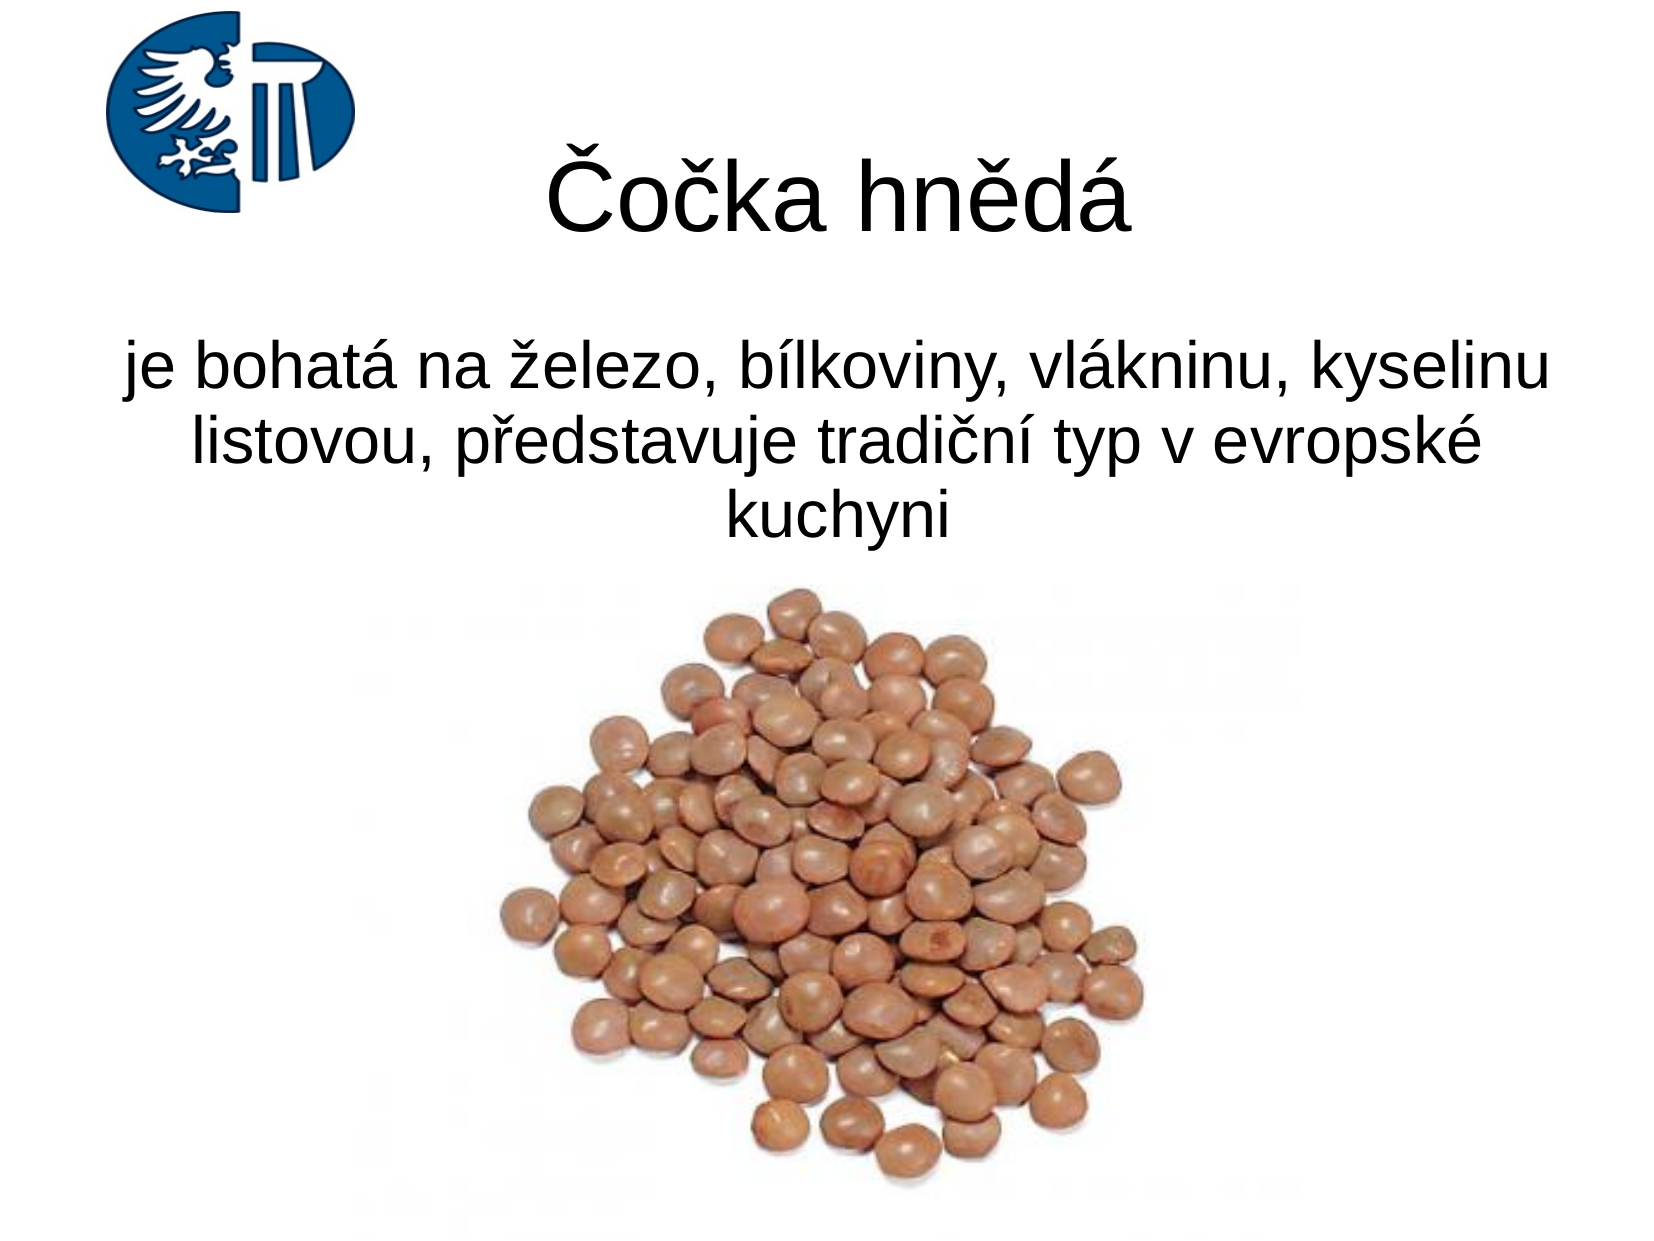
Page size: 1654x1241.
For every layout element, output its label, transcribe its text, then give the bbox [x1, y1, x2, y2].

picture [106, 11, 355, 141]
title Čočka hnědá je bohatá na železo, bílkoviny, vlákninu, kyselinu listovou, představuje tradiční typ v evropské kuchyni [94, 141, 1583, 552]
picture [354, 578, 1300, 1236]
